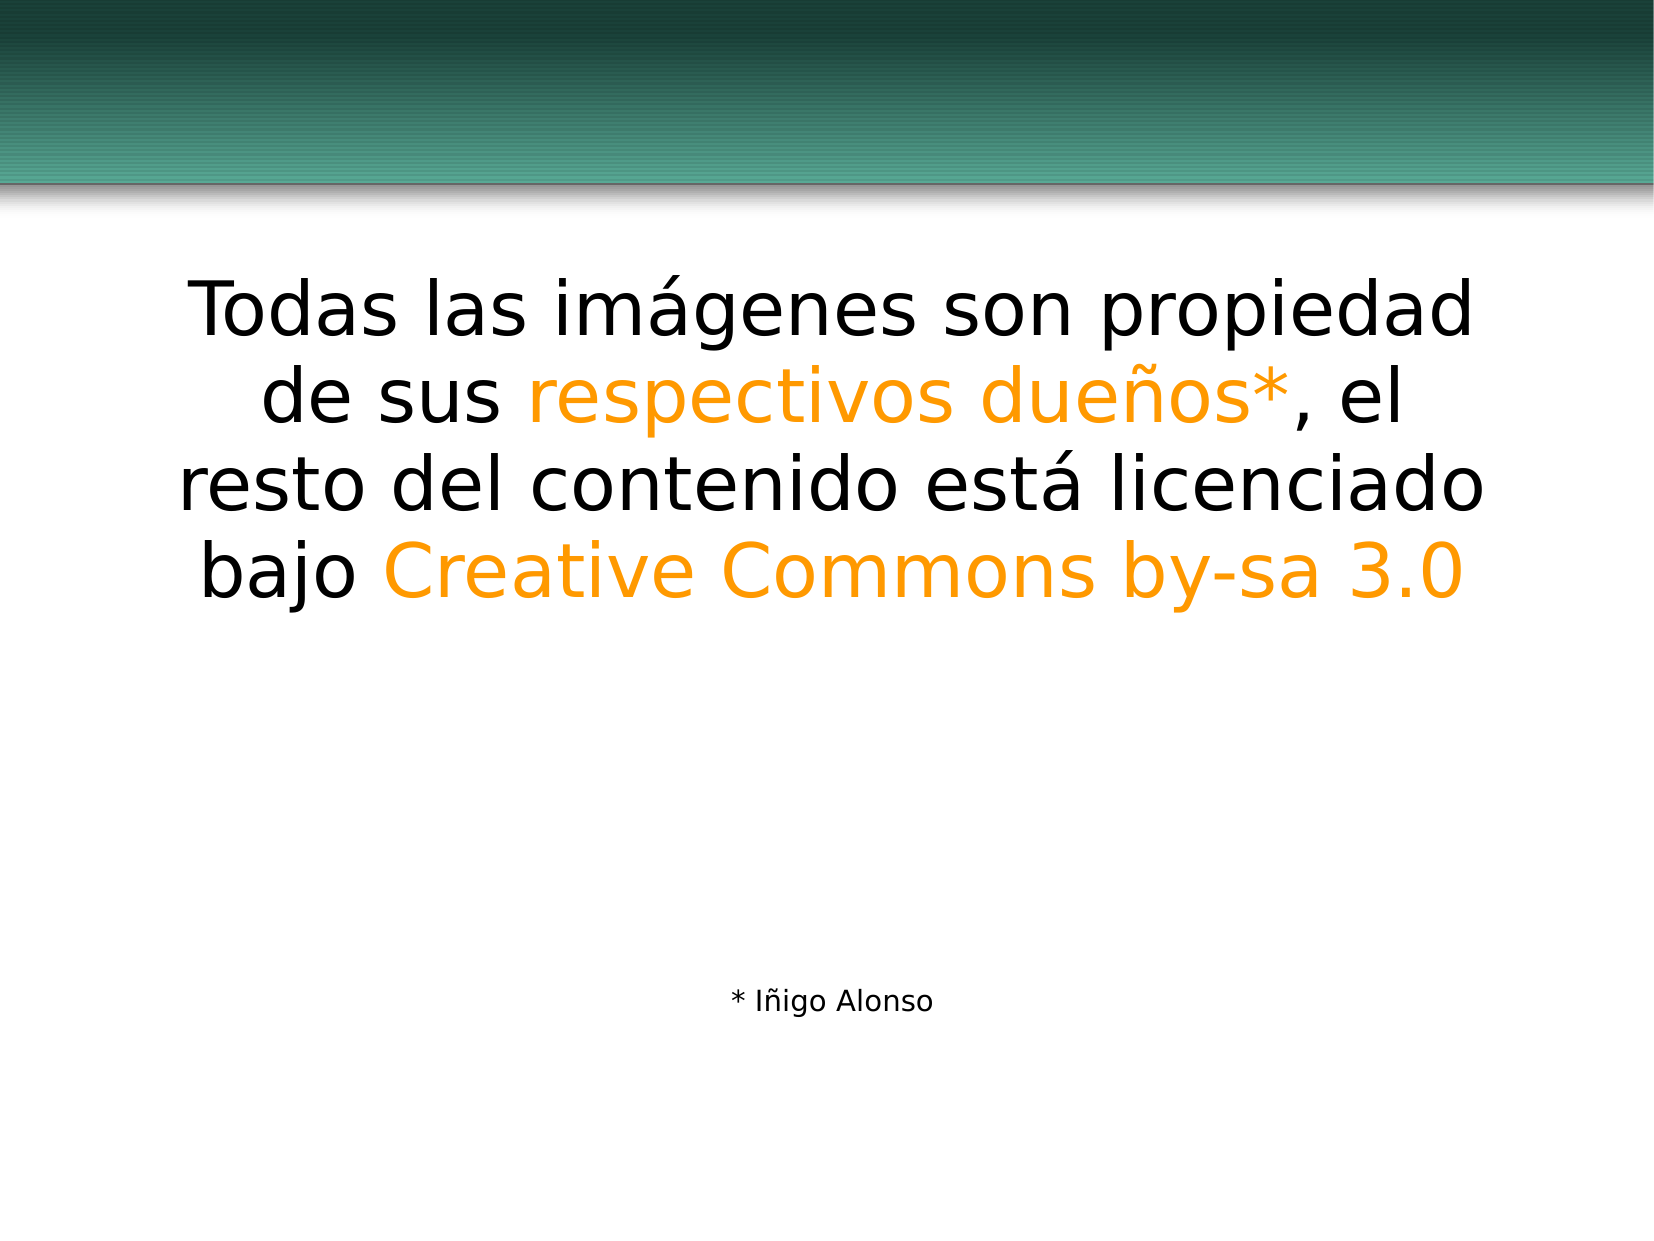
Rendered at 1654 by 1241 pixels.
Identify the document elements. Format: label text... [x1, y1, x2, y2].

text_box * Iñigo Alonso [157, 897, 1508, 1105]
picture [0, 0, 1654, 225]
text_box Todas las imágenes son propiedad de sus respectivos dueños*, el resto del contenido está licenciado bajo Creative Commons by-sa 3.0 [157, 206, 1508, 709]
